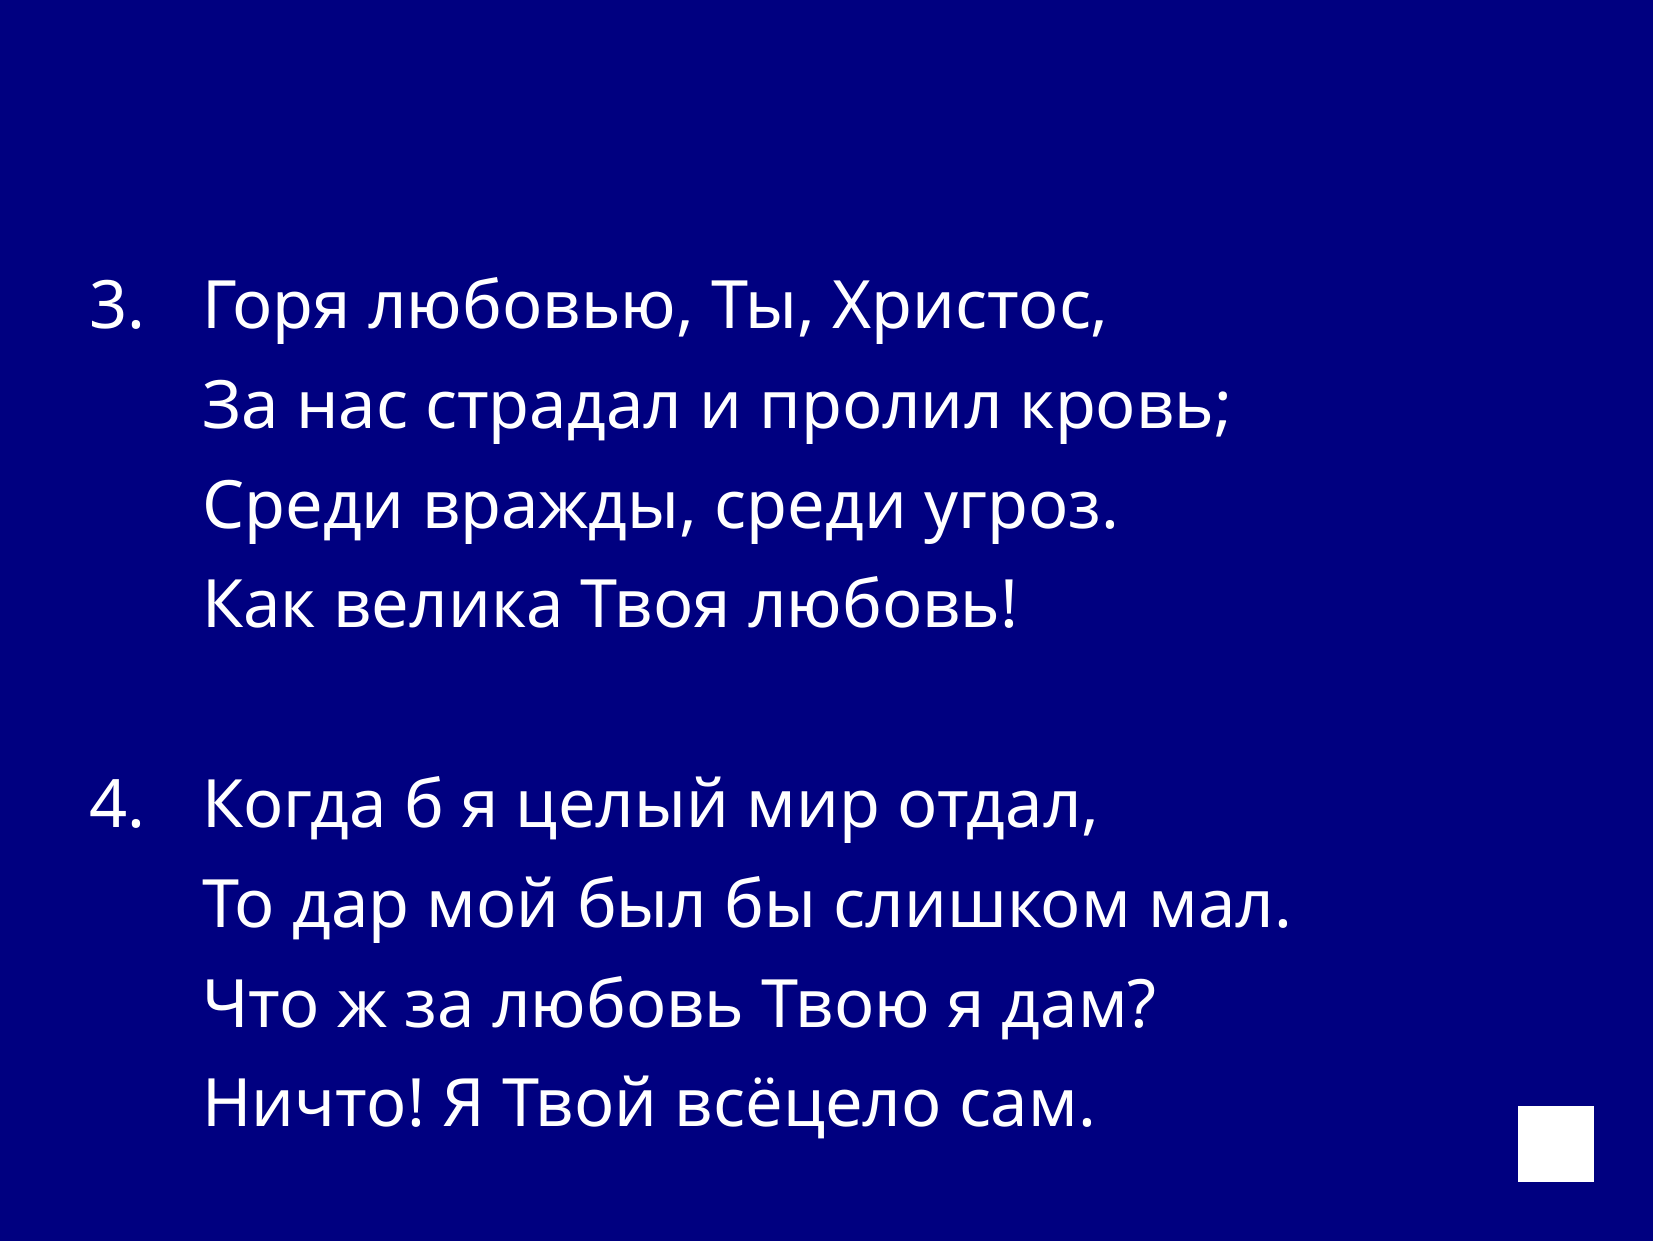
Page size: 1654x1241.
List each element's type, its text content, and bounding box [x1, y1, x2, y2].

text_box [1518, 1106, 1594, 1182]
text_box 3. Горя любовью, Ты, Христос, За нас страдал и пролил кровь; Среди вражды, среди угроз. Как велика Твоя любовь! 4. Когда б я целый мир отдал, То дар мой был бы слишком мал. Что ж за любовь Твою я дам? Ничто! Я Твой всёцело сам. [75, 150, 1576, 1163]
